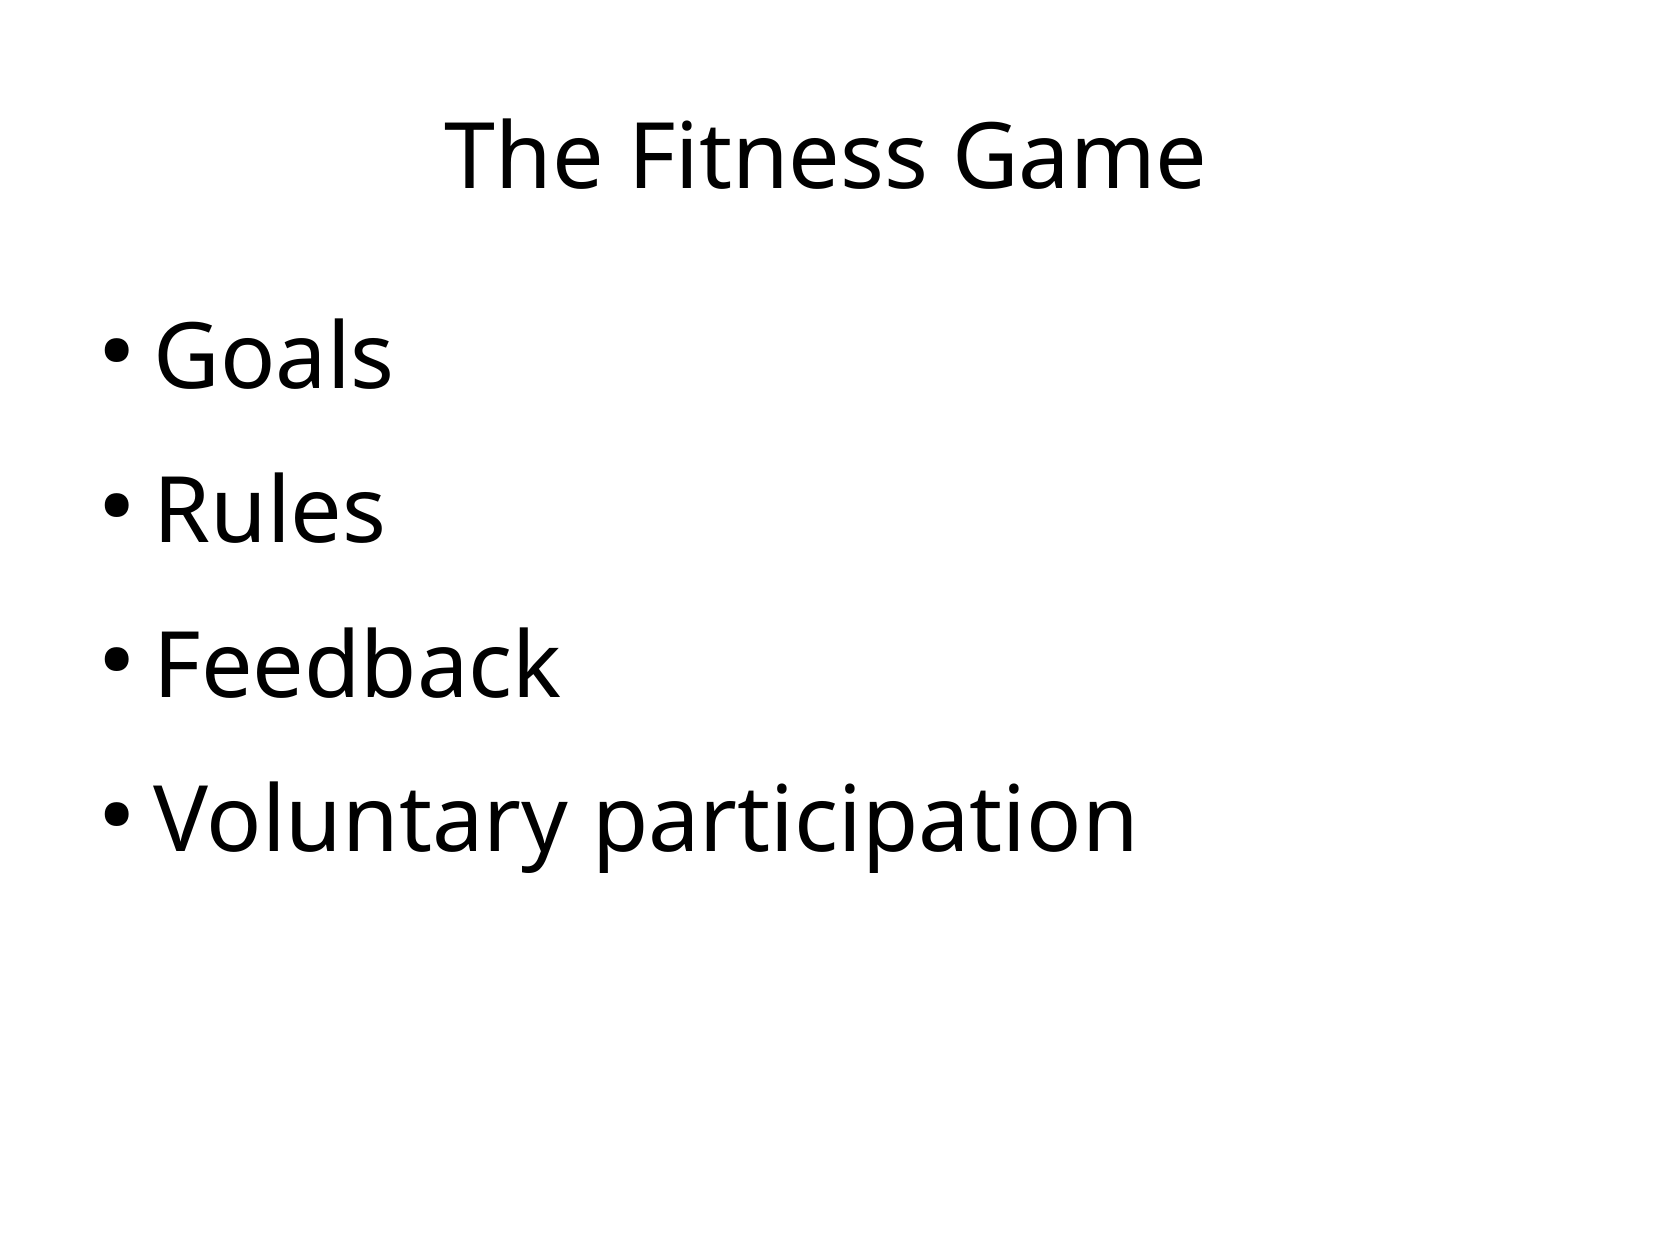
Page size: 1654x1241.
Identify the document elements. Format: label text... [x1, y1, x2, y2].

list Goals Rules Feedback Voluntary participation [82, 290, 1571, 1109]
title The Fitness Game [82, 49, 1571, 257]
